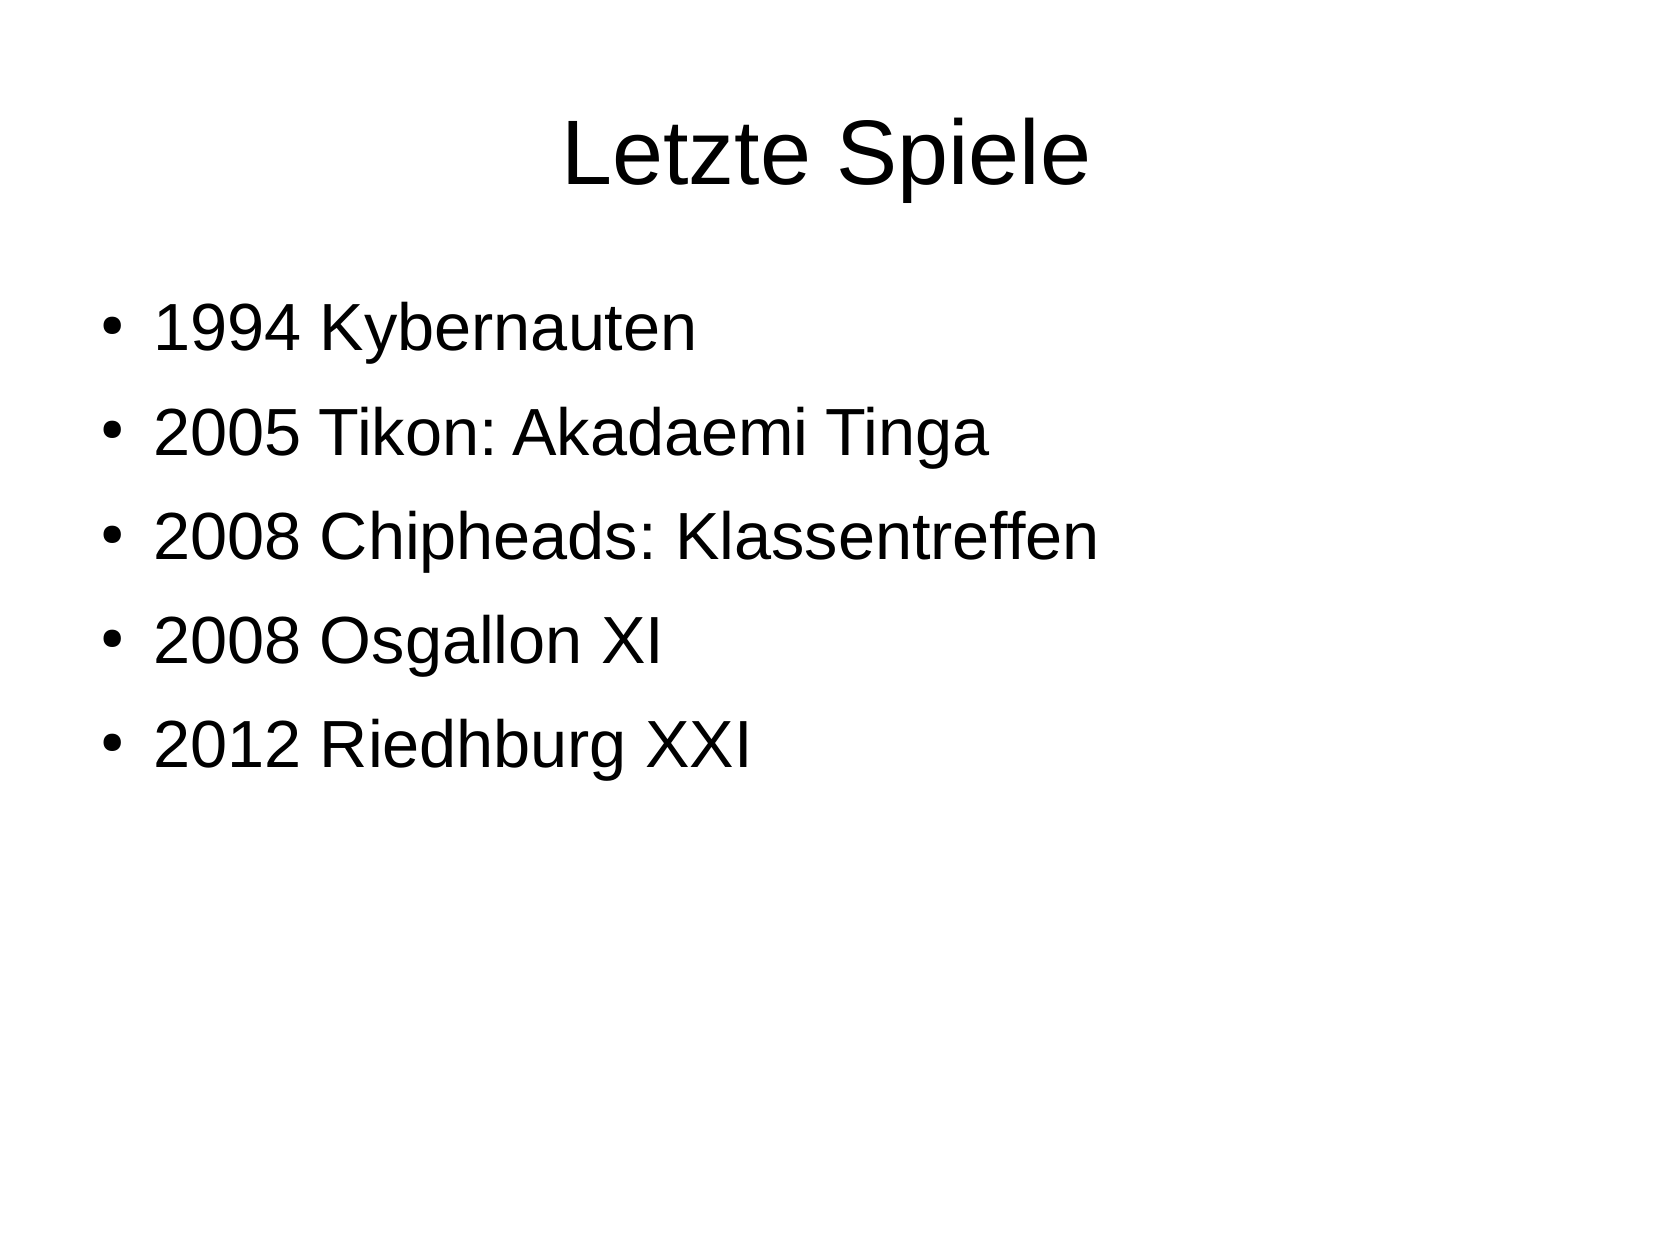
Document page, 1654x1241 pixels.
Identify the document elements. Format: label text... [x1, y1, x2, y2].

title Letzte Spiele [82, 49, 1571, 257]
list 1994 Kybernauten 2005 Tikon: Akadaemi Tinga 2008 Chipheads: Klassentreffen 2008 Osgallon XI 2012 Riedhburg XXI [82, 290, 1571, 1010]
